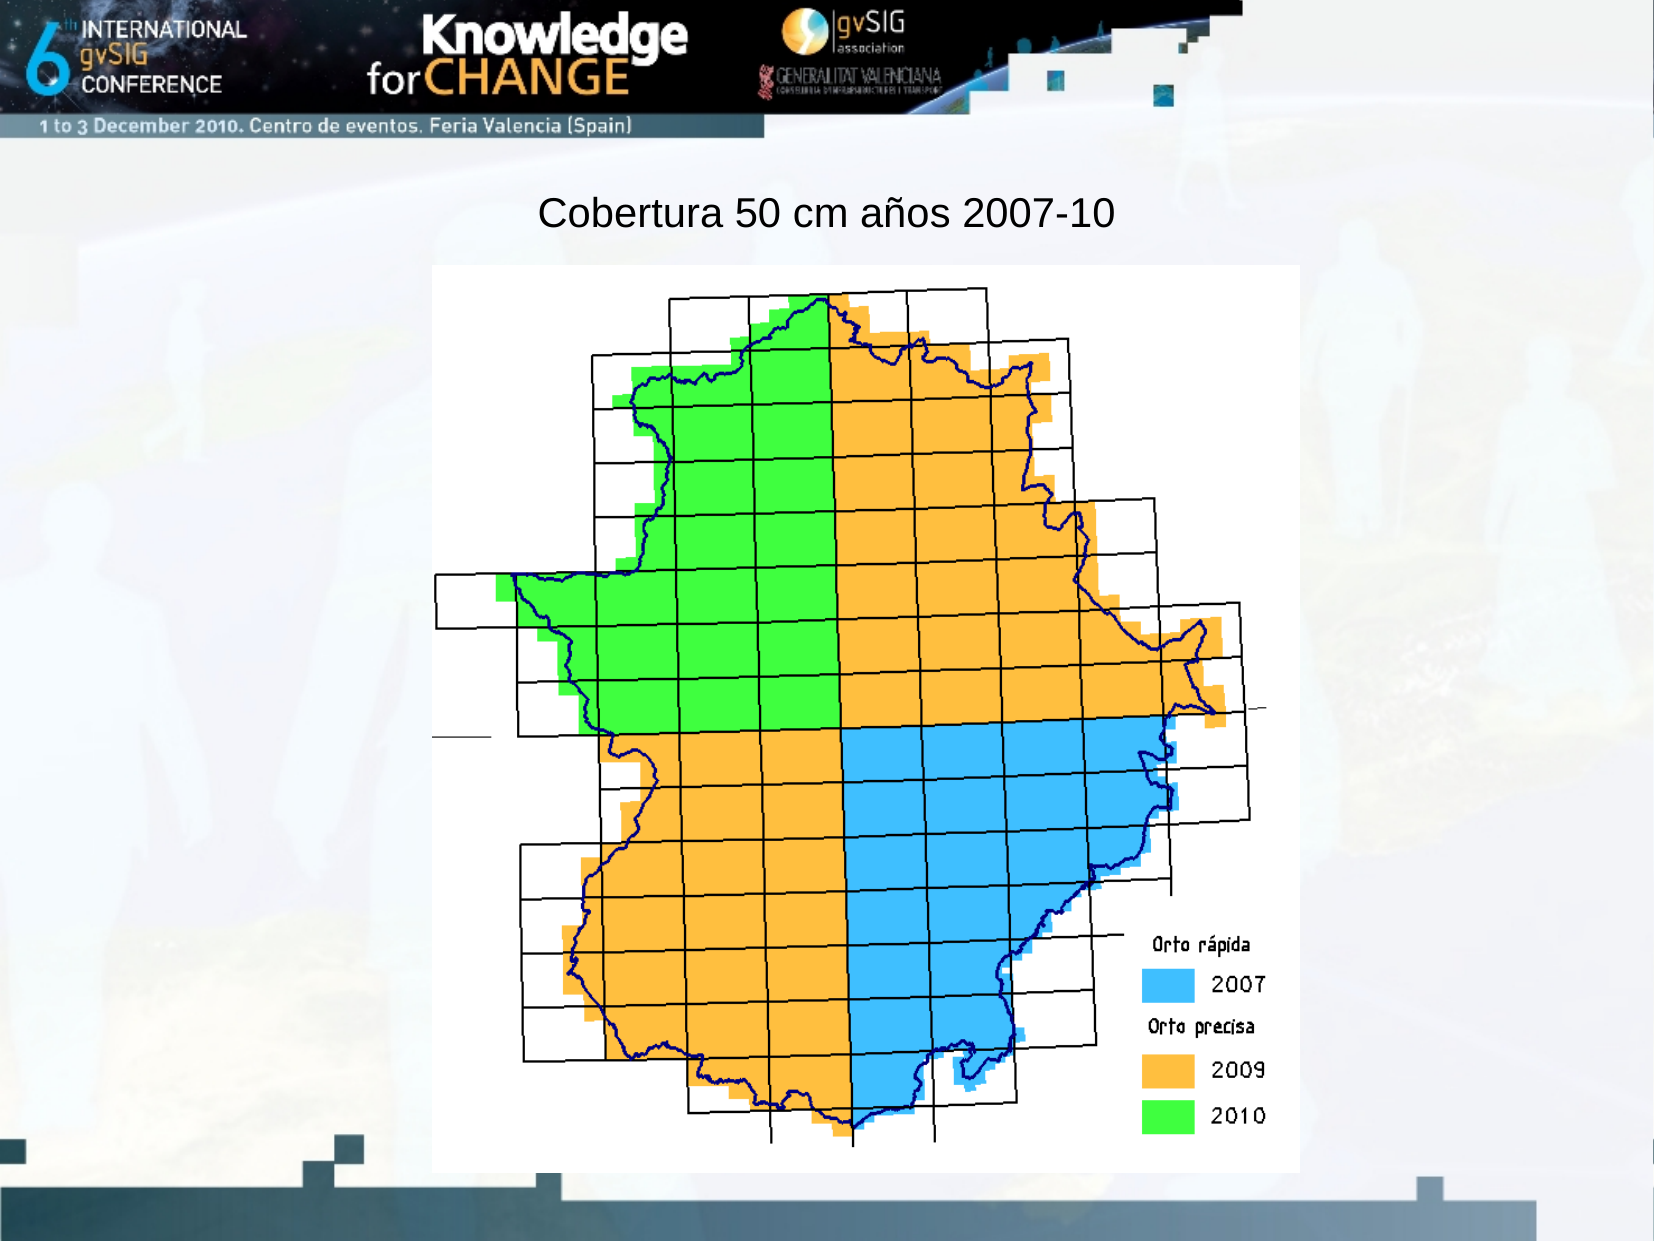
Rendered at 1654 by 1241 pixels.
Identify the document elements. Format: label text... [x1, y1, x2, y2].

picture [0, 0, 1654, 1241]
title Cobertura 50 cm años 2007-10 [82, 177, 1571, 250]
